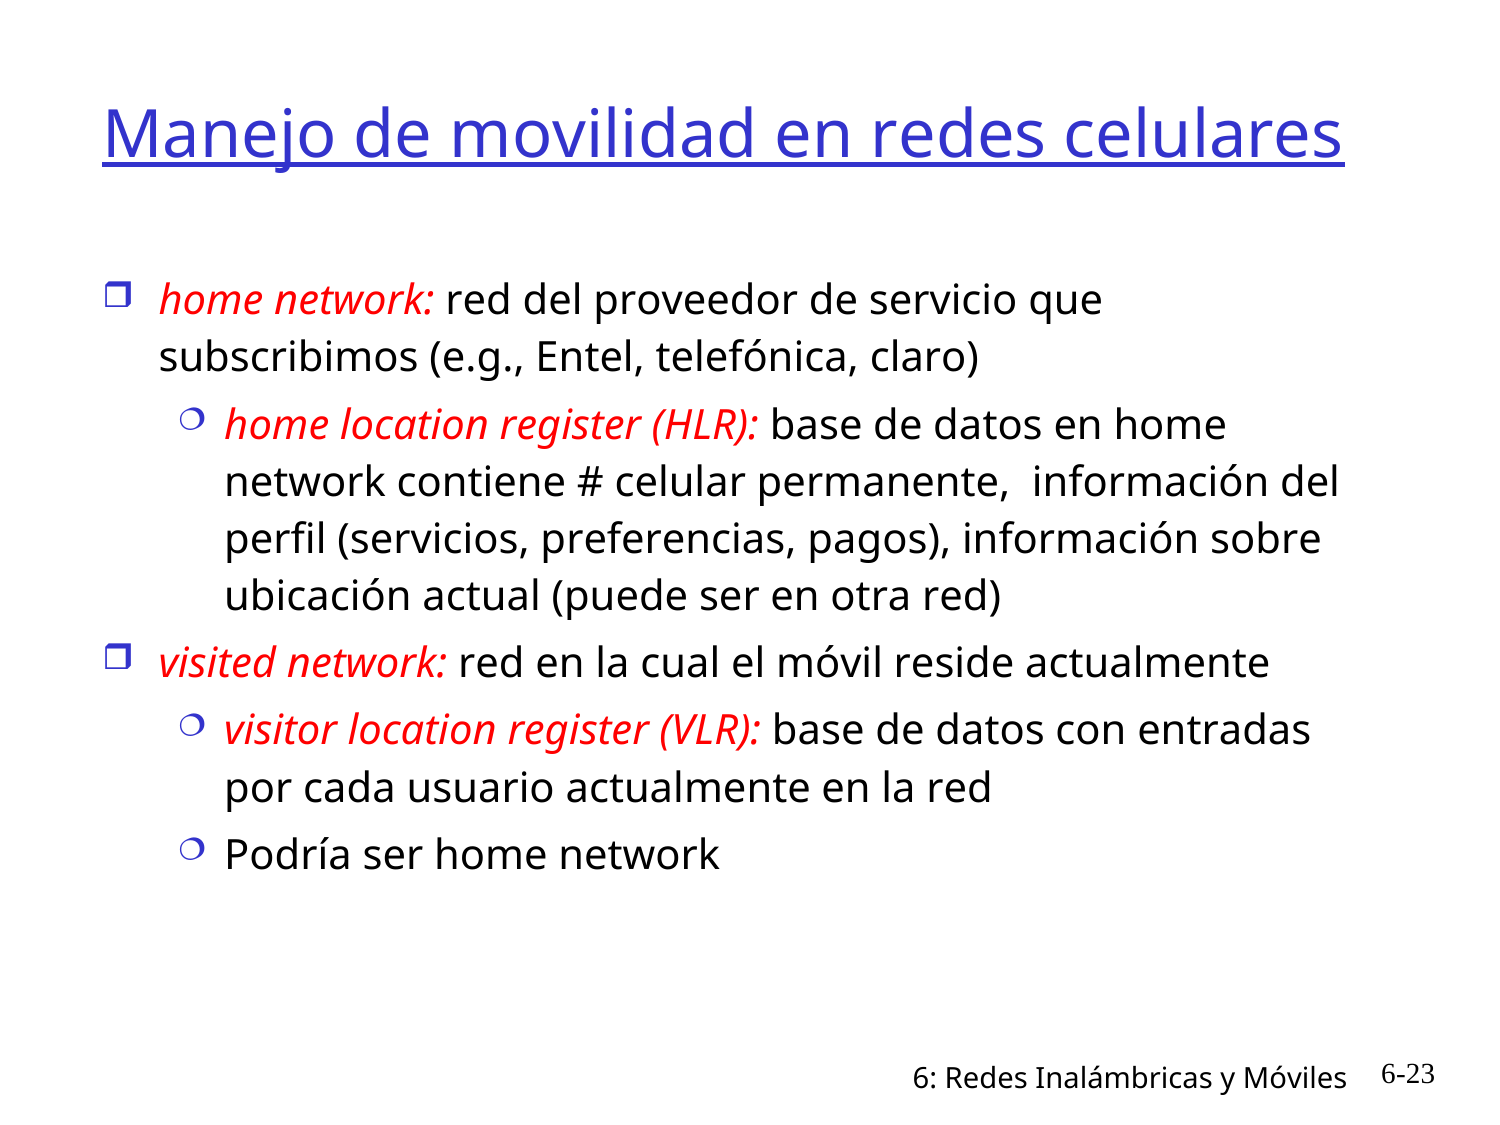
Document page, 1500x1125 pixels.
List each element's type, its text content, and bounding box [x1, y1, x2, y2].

list home network: red del proveedor de servicio que subscribimos (e.g., Entel, telefónica, claro) home location register (HLR): base de datos en home network contiene # celular permanente, información del perfil (servicios, preferencias, pagos), información sobre ubicación actual (puede ser en otra red) visited network: red en la cual el móvil reside actualmente visitor location register (VLR): base de datos con entradas por cada usuario actualmente en la red Podría ser home network [87, 262, 1388, 1026]
title Manejo de movilidad en redes celulares [87, 37, 1363, 225]
